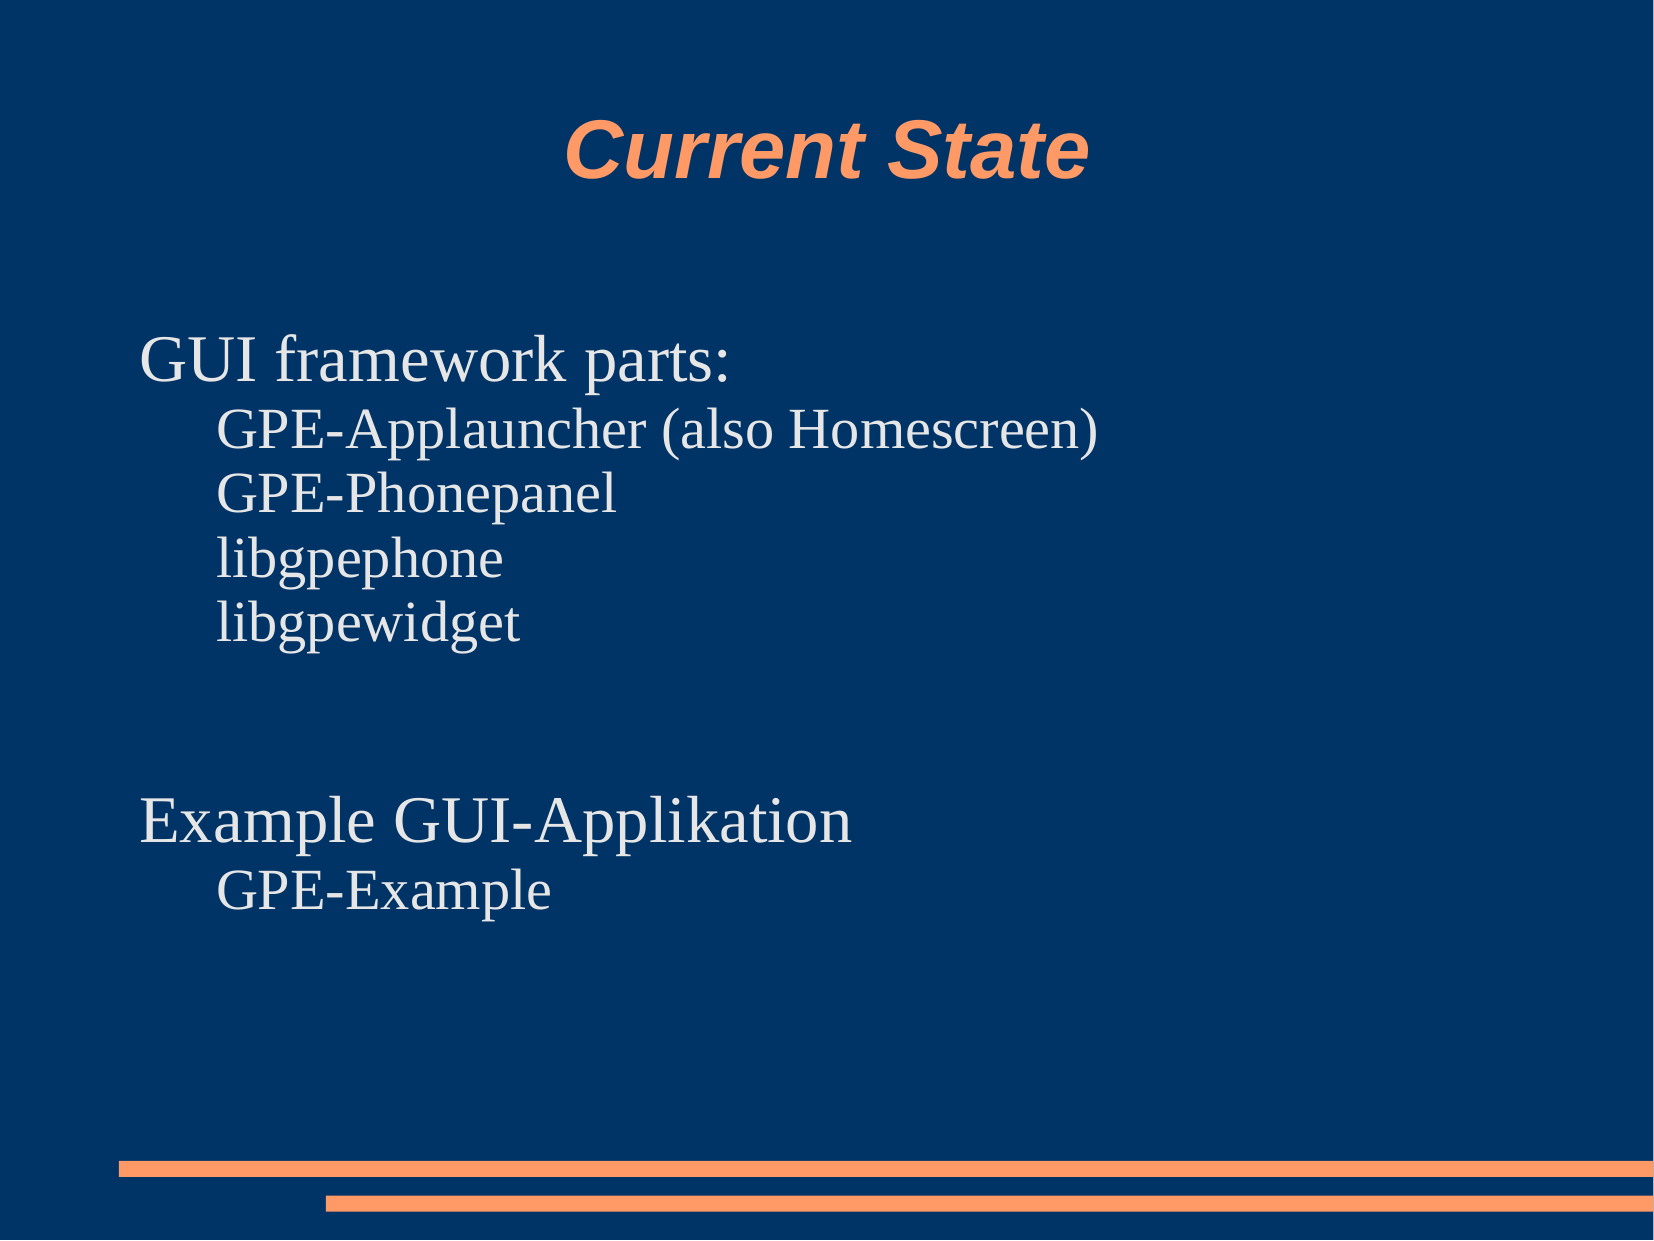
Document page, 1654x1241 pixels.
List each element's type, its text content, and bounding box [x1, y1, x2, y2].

title Current State [121, 53, 1534, 247]
list GUI framework parts: GPE-Applauncher (also Homescreen) GPE-Phonepanel libgpephone libgpewidget Example GUI-Applikation GPE-Example [121, 322, 1561, 1118]
